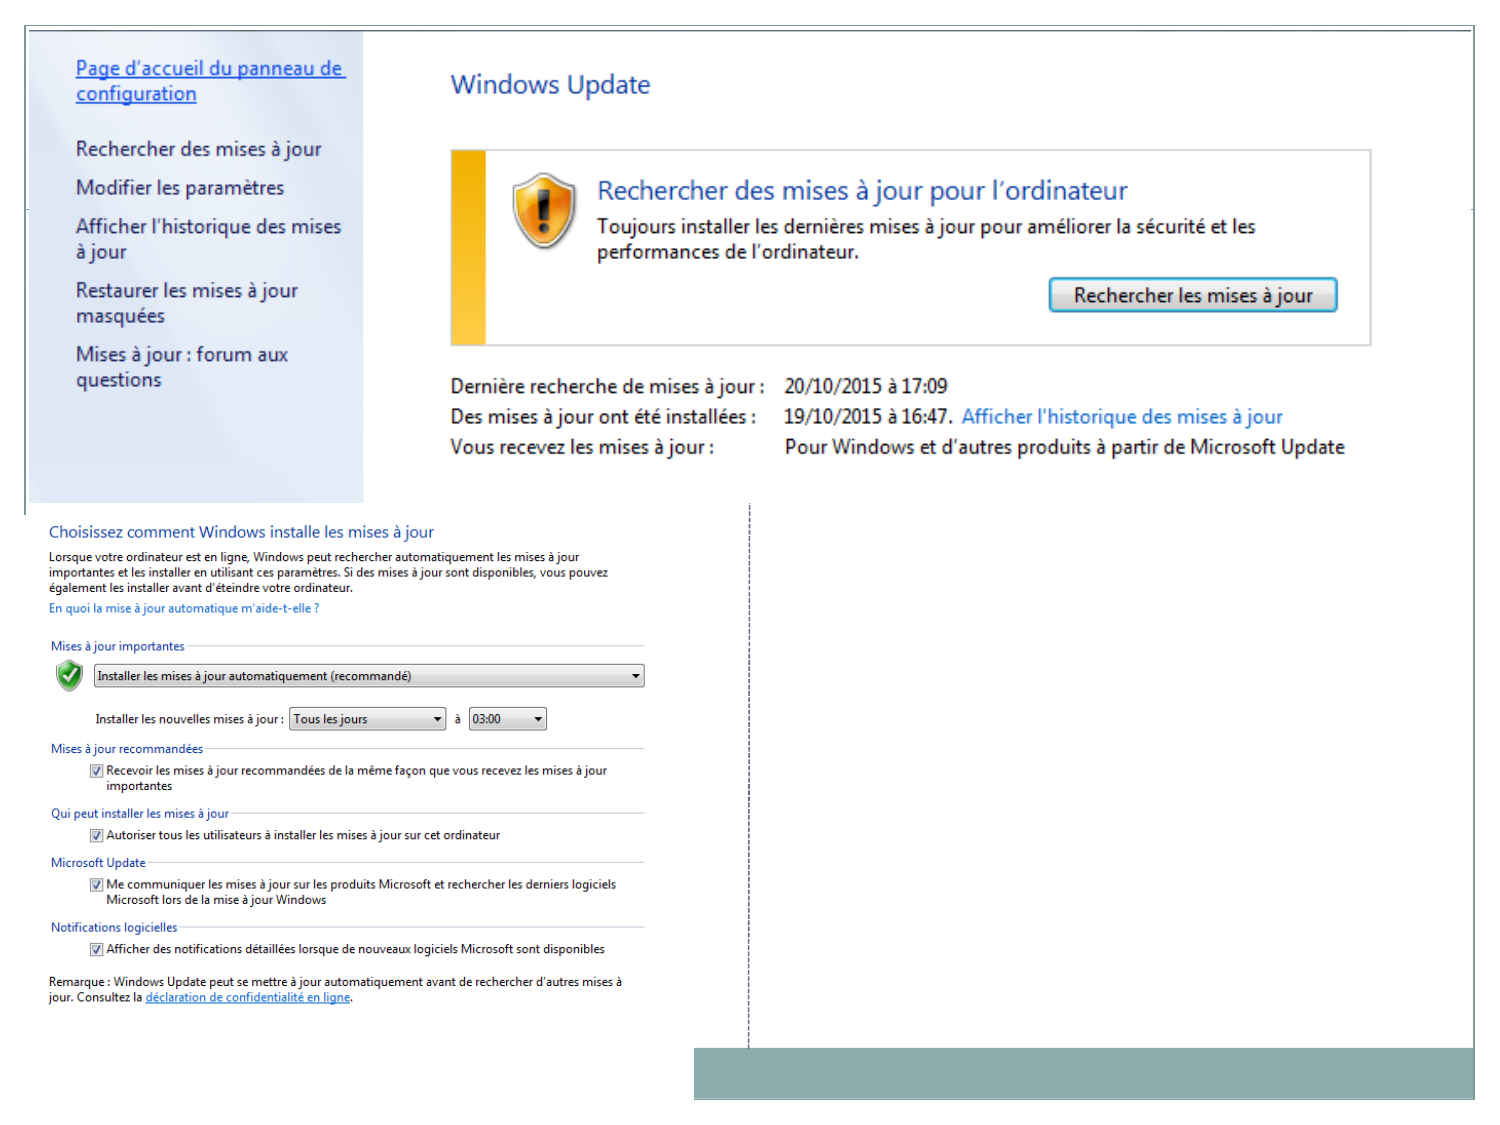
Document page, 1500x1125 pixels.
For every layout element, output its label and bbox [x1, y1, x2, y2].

picture [17, 515, 694, 1103]
picture [29, 30, 1471, 503]
